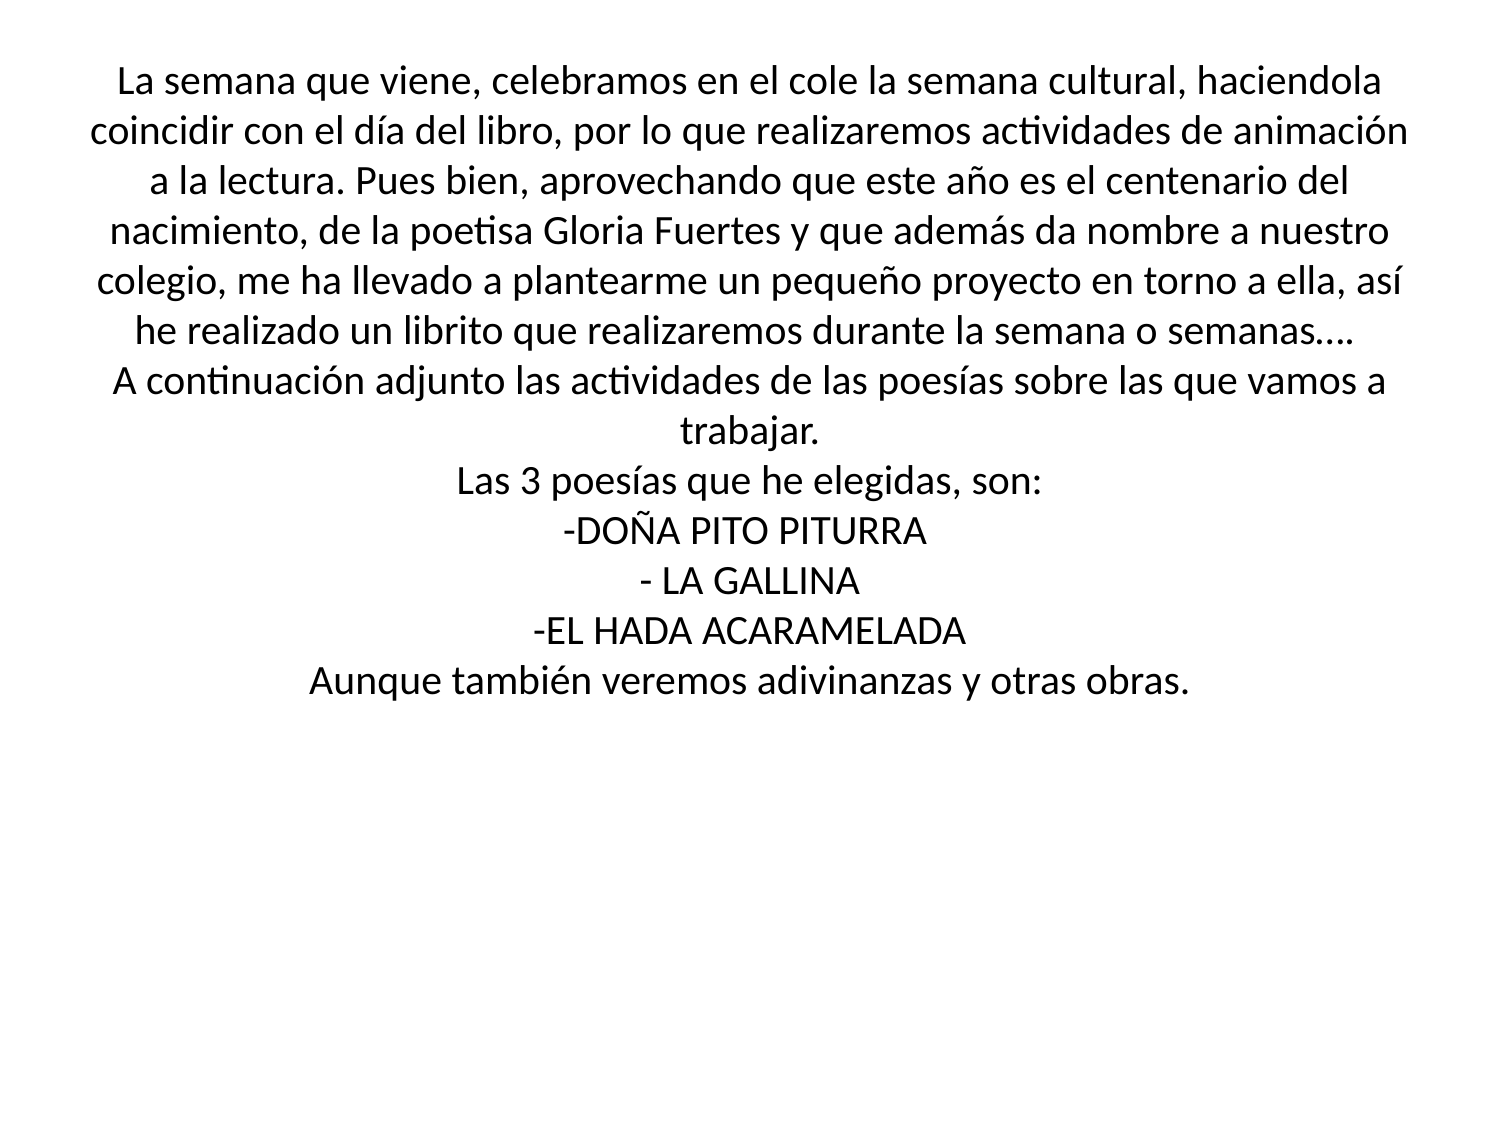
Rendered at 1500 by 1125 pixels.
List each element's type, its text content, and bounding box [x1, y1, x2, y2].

title La semana que viene, celebramos en el cole la semana cultural, haciendola coincidir con el día del libro, por lo que realizaremos actividades de animación a la lectura. Pues bien, aprovechando que este año es el centenario del nacimiento, de la poetisa Gloria Fuertes y que además da nombre a nuestro colegio, me ha llevado a plantearme un pequeño proyecto en torno a ella, así he realizado un librito que realizaremos durante la semana o semanas…. A continuación adjunto las actividades de las poesías sobre las que vamos a trabajar. Las 3 poesías que he elegidas, son: -DOÑA PITO PITURRA - LA GALLINA -EL HADA ACARAMELADA Aunque también veremos adivinanzas y otras obras. [75, 45, 1425, 1059]
